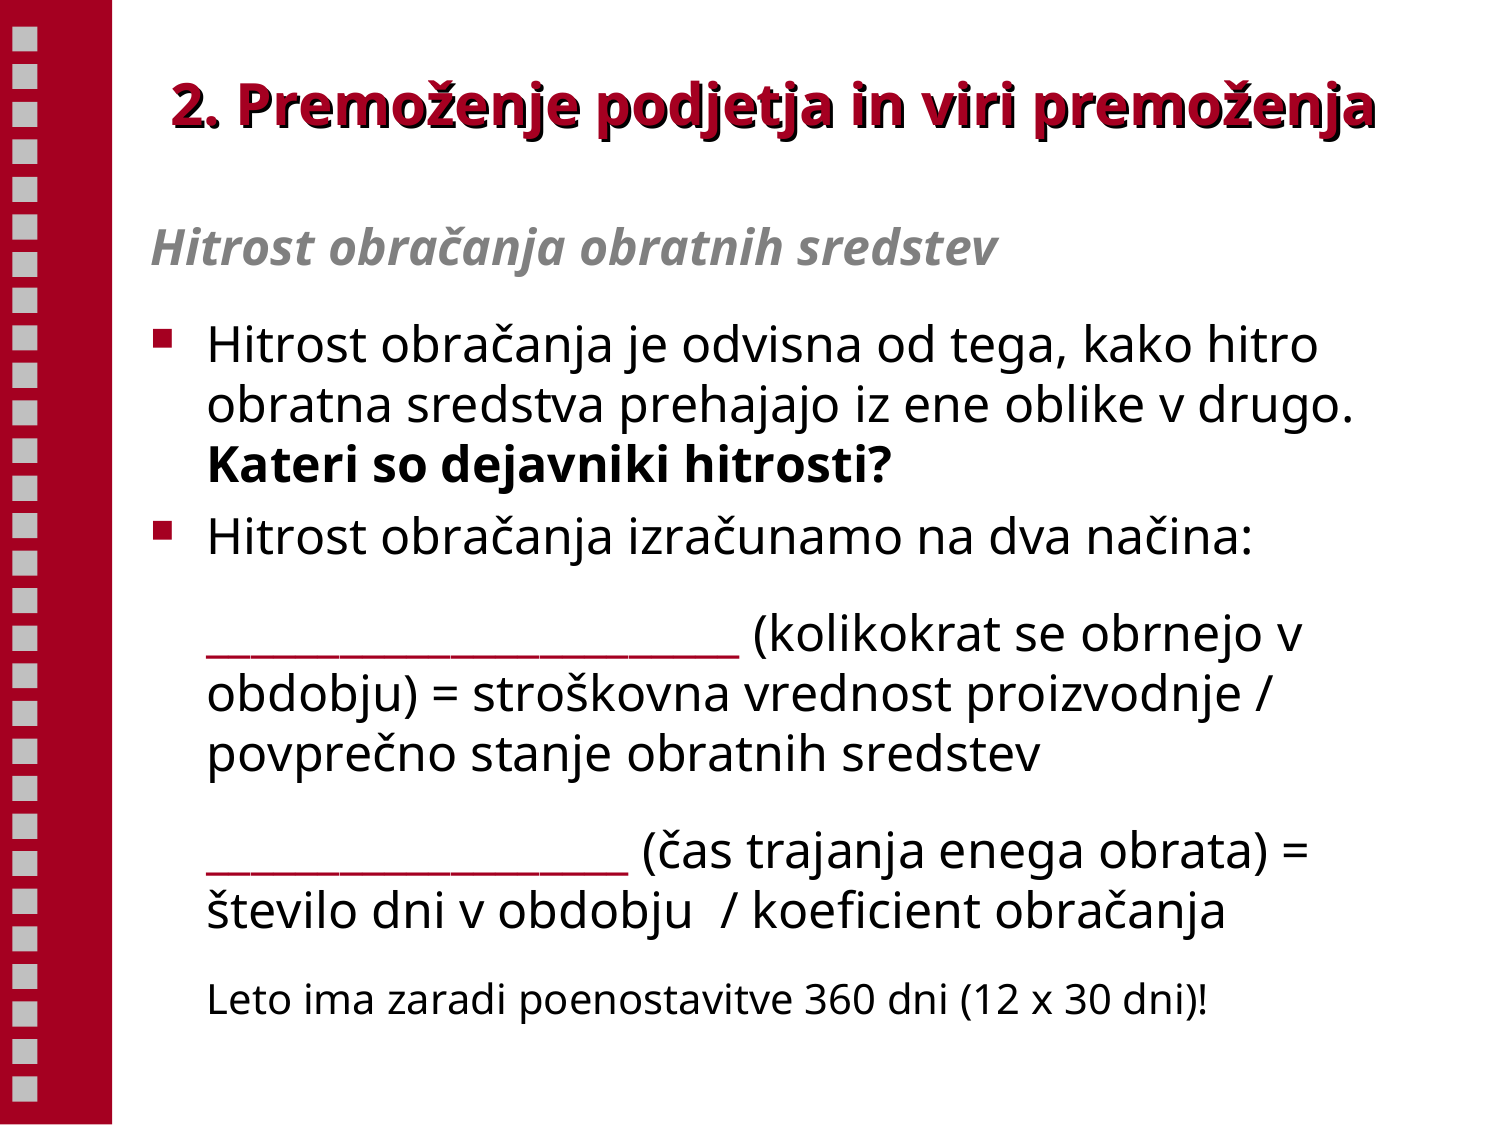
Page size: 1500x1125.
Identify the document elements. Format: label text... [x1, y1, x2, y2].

title 2. Premoženje podjetja in viri premoženja [136, 30, 1412, 173]
list Hitrost obračanja obratnih sredstev Hitrost obračanja je odvisna od tega, kako hitro obratna sredstva prehajajo iz ene oblike v drugo. Kateri so dejavniki hitrosti? Hitrost obračanja izračunamo na dva načina: ________________________ (kolikokrat se obrnejo v obdobju) = stroškovna vrednost proizvodnje / povprečno stanje obratnih sredstev ___________________ (čas trajanja enega obrata) = število dni v obdobju / koeficient obračanja Leto ima zaradi poenostavitve 360 dni (12 x 30 dni)! [135, 207, 1467, 1059]
